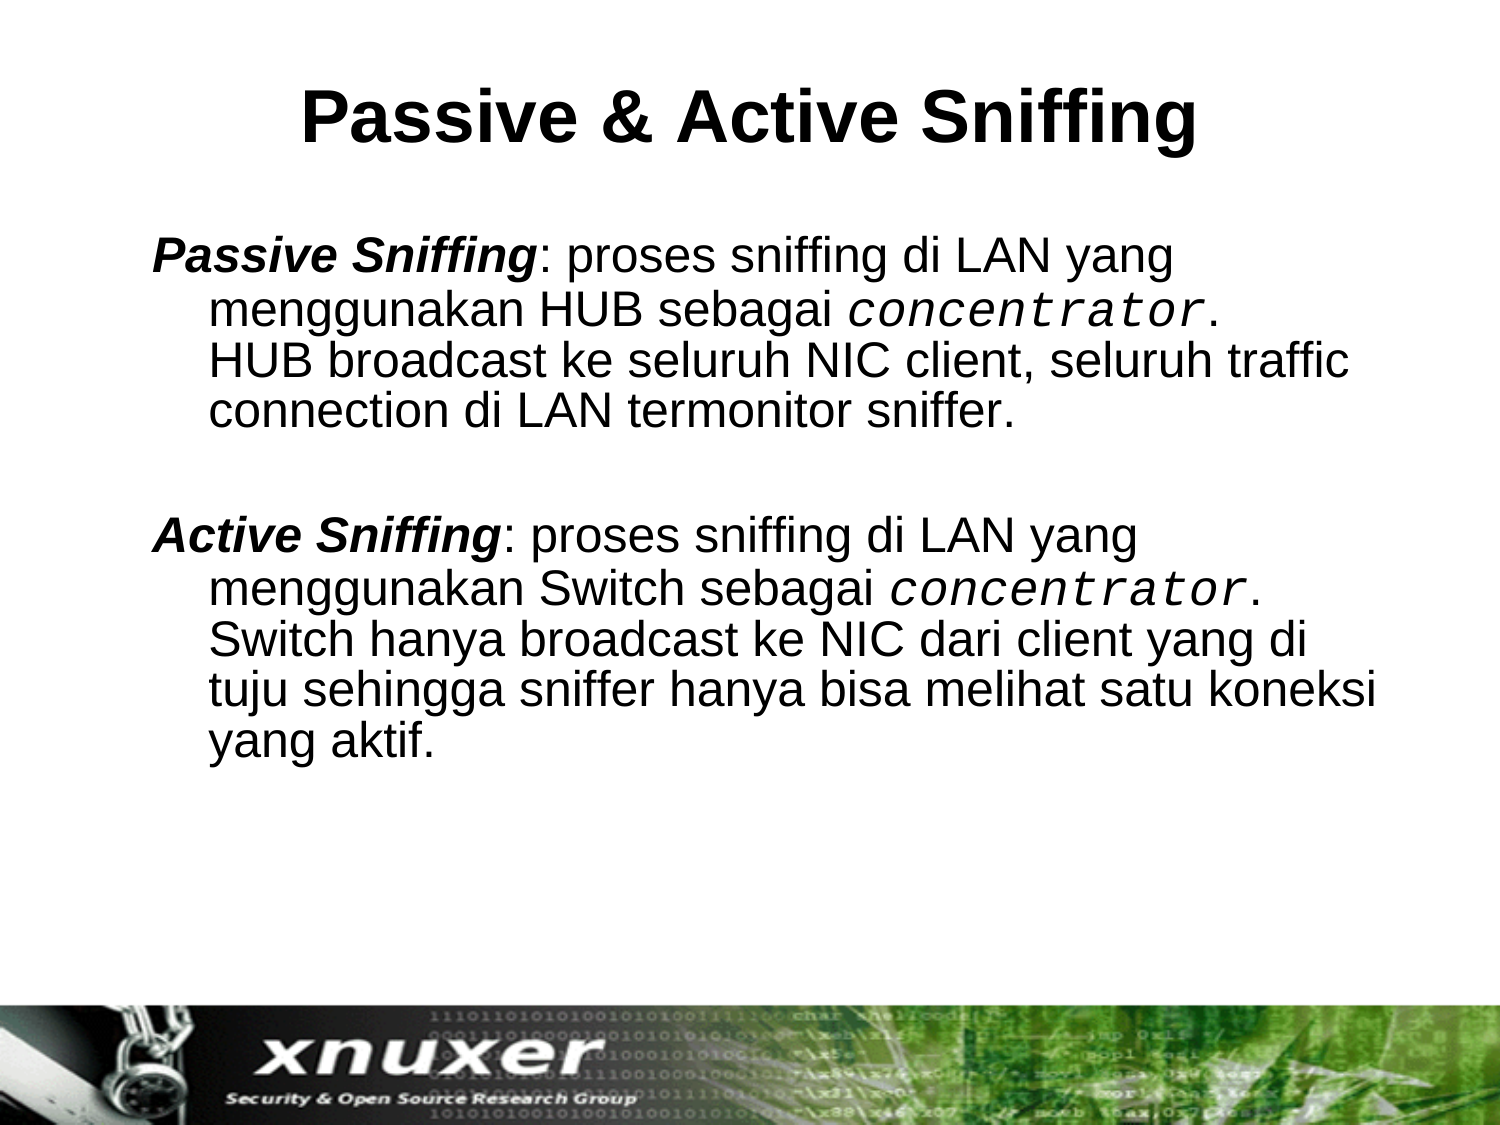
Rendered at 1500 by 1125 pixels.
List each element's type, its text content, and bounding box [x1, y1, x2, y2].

picture [0, 0, 1500, 1125]
list Passive Sniffing: proses sniffing di LAN yang menggunakan HUB sebagai concentrator. HUB broadcast ke seluruh NIC client, seluruh traffic connection di LAN termonitor sniffer. Active Sniffing: proses sniffing di LAN yang menggunakan Switch sebagai concentrator. Switch hanya broadcast ke NIC dari client yang di tuju sehingga sniffer hanya bisa melihat satu koneksi yang aktif. [137, 224, 1400, 968]
title Passive & Active Sniffing [75, 45, 1426, 188]
